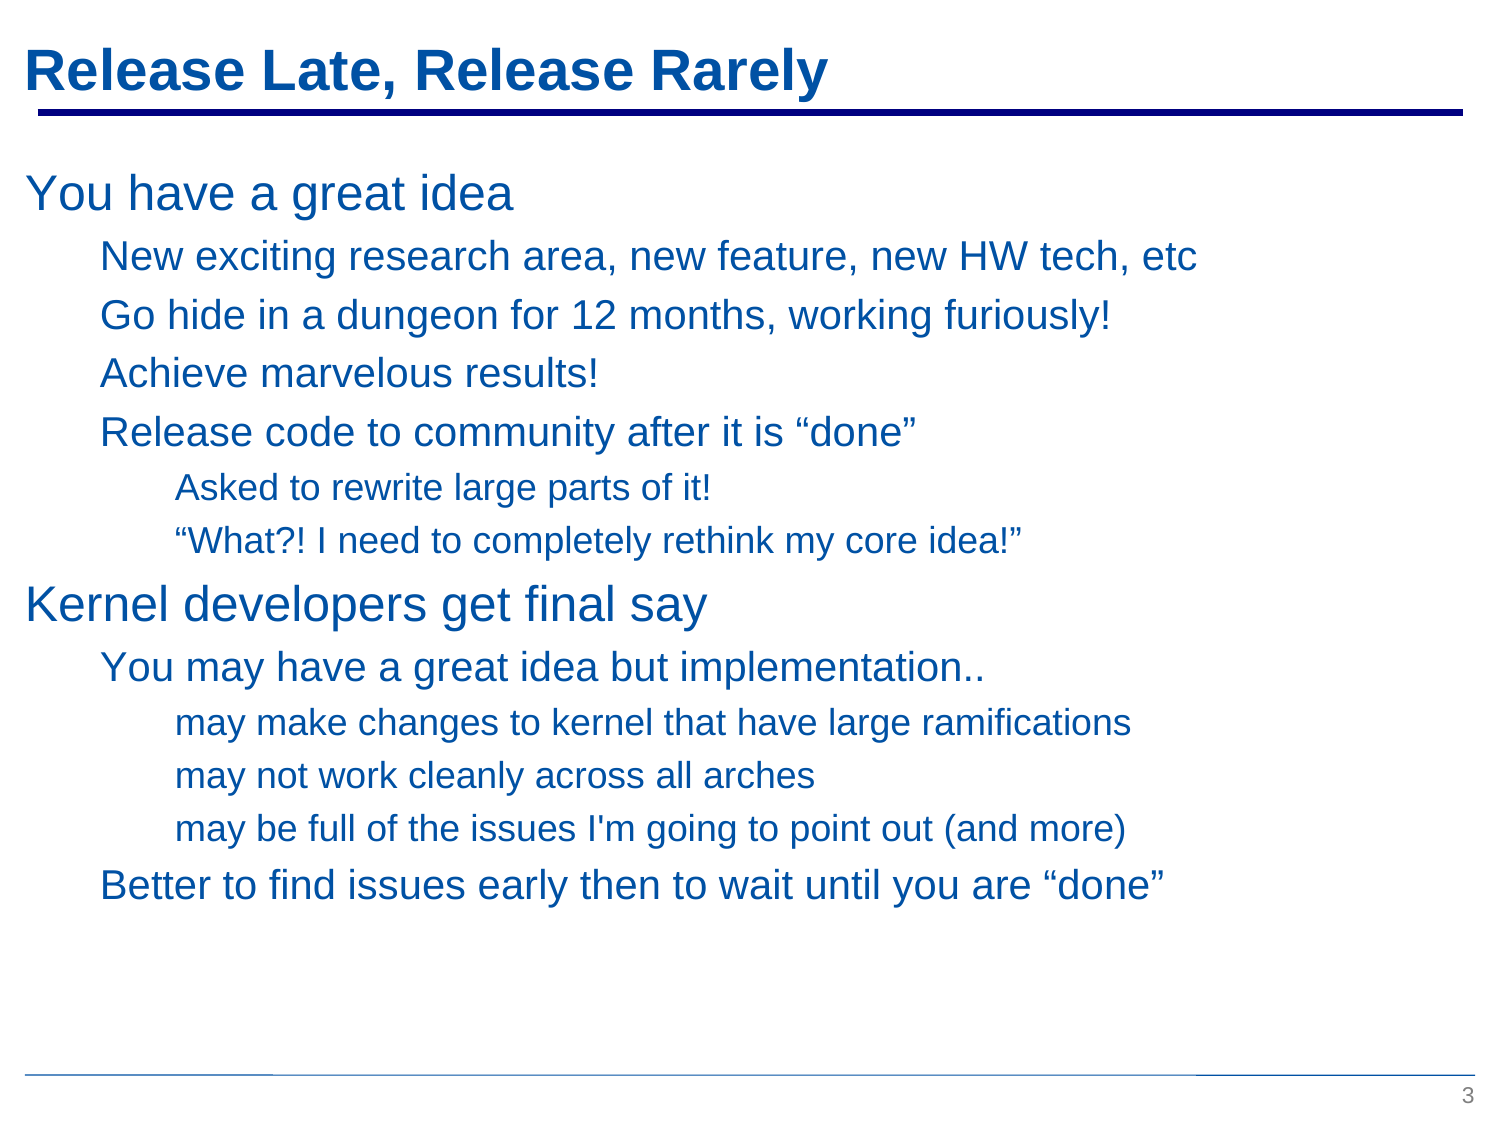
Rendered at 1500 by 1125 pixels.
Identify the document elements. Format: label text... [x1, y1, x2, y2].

list You have a great idea New exciting research area, new feature, new HW tech, etc Go hide in a dungeon for 12 months, working furiously! Achieve marvelous results! Release code to community after it is “done” Asked to rewrite large parts of it! “What?! I need to completely rethink my core idea!” Kernel developers get final say You may have a great idea but implementation.. may make changes to kernel that have large ramifications may not work cleanly across all arches may be full of the issues I'm going to point out (and more) Better to find issues early then to wait until you are “done” [24, 162, 1475, 1023]
title Release Late, Release Rarely [24, 19, 1463, 118]
